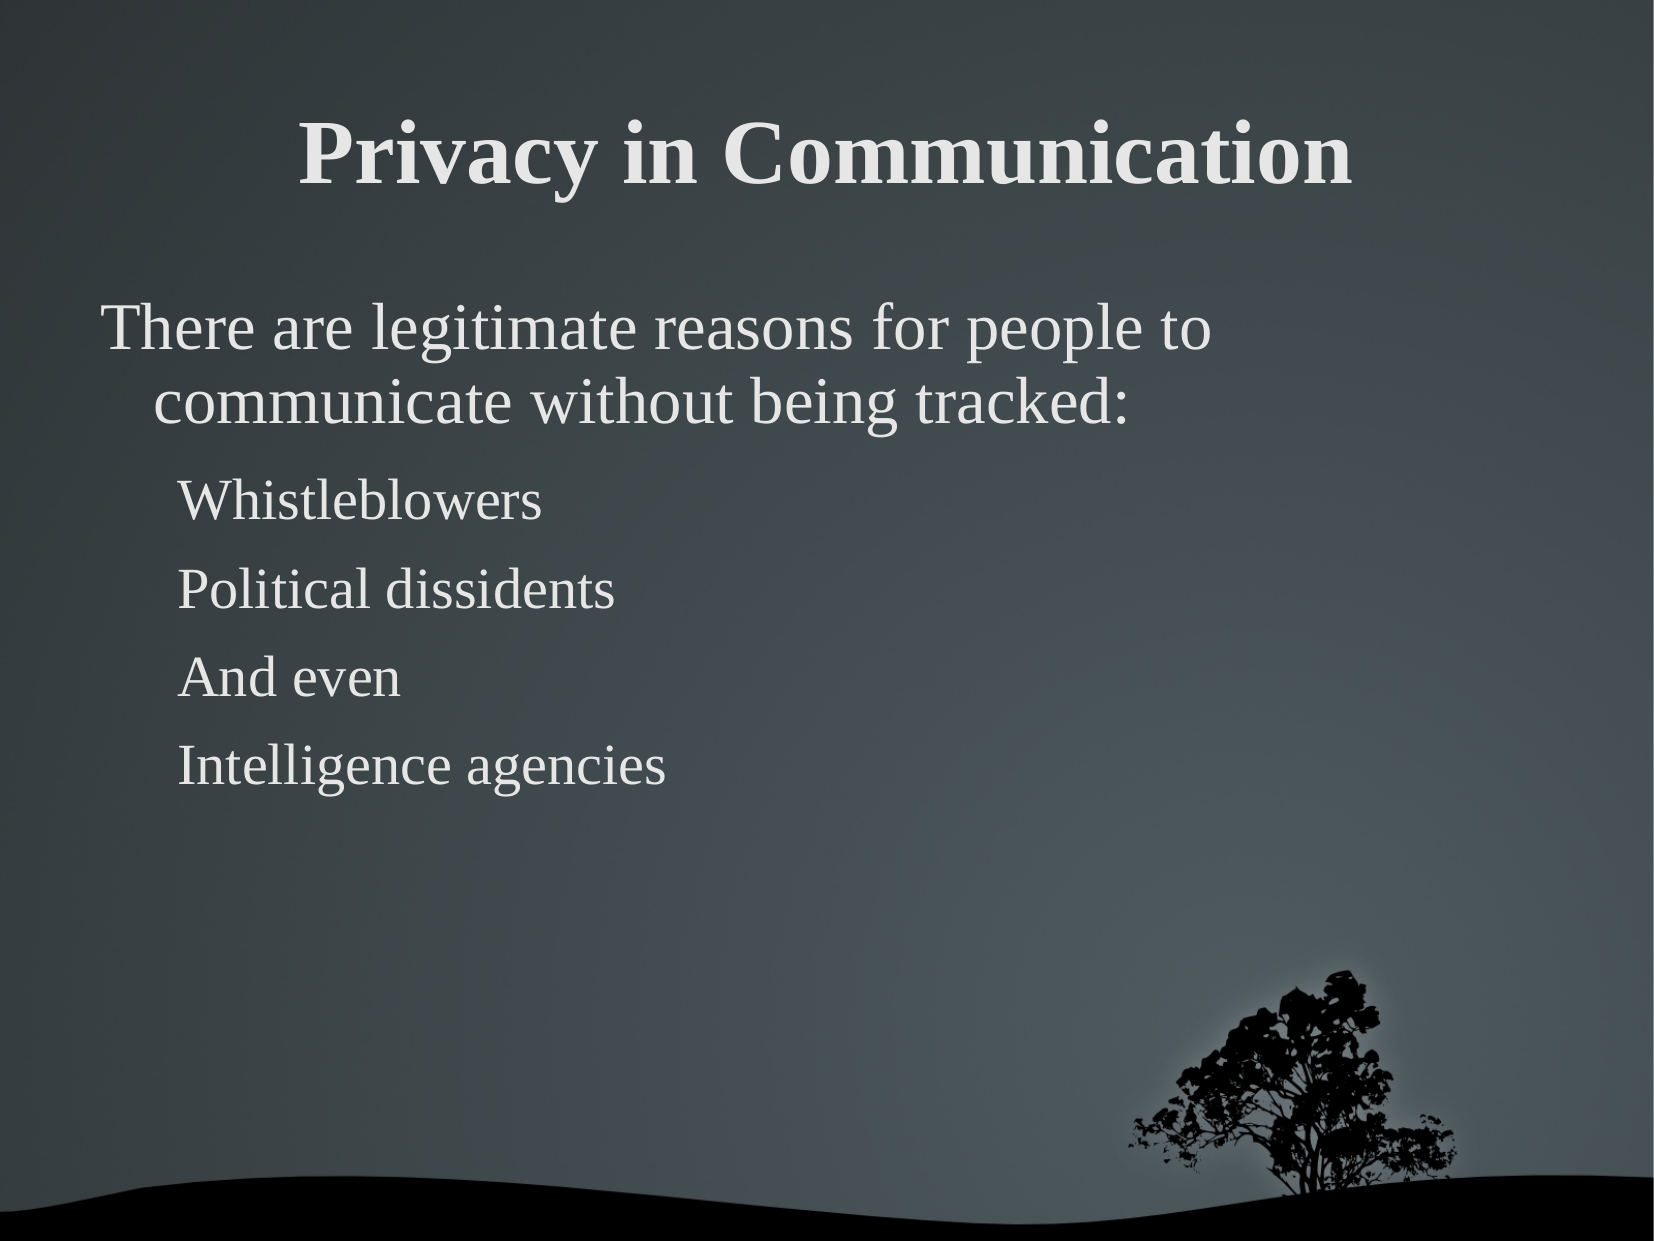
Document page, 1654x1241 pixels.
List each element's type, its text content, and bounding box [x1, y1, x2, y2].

title Privacy in Communication [82, 56, 1571, 250]
list There are legitimate reasons for people to communicate without being tracked: Whistleblowers Political dissidents And even Intelligence agencies [82, 290, 1571, 1094]
picture [0, 0, 1654, 1241]
